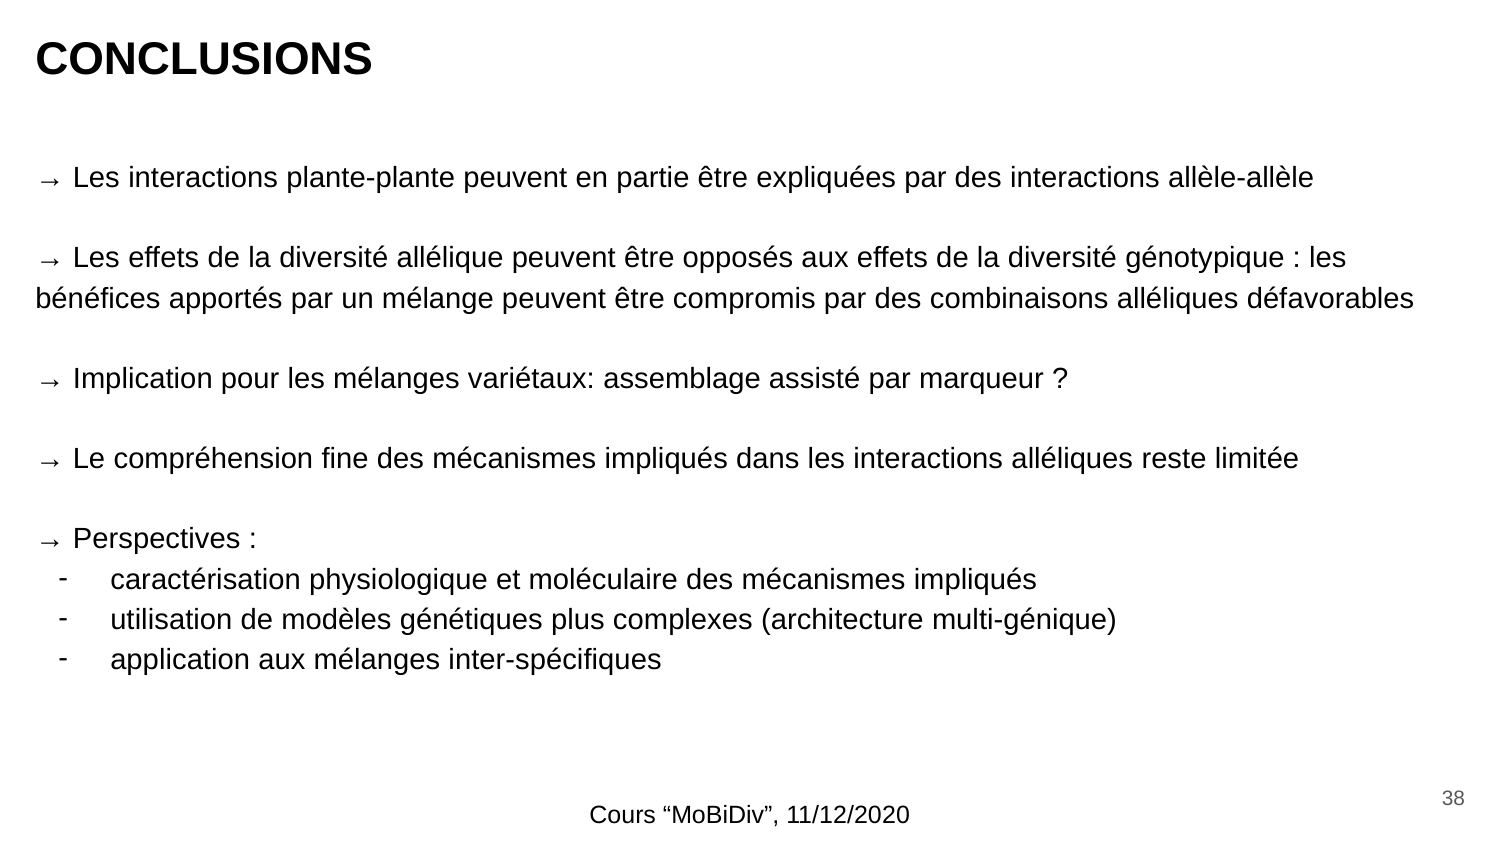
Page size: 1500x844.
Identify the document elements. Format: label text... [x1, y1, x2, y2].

title CONCLUSIONS [20, 13, 1480, 138]
list → Les interactions plante-plante peuvent en partie être expliquées par des interactions allèle-allèle → Les effets de la diversité allélique peuvent être opposés aux effets de la diversité génotypique : les bénéfices apportés par un mélange peuvent être compromis par des combinaisons alléliques défavorables → Implication pour les mélanges variétaux: assemblage assisté par marqueur ? → Le compréhension fine des mécanismes impliqués dans les interactions alléliques reste limitée → Perspectives : caractérisation physiologique et moléculaire des mécanismes impliqués utilisation de modèles génétiques plus complexes (architecture multi-génique) application aux mélanges inter-spécifiques [20, 138, 1480, 731]
slide_number <number> [1389, 764, 1480, 830]
